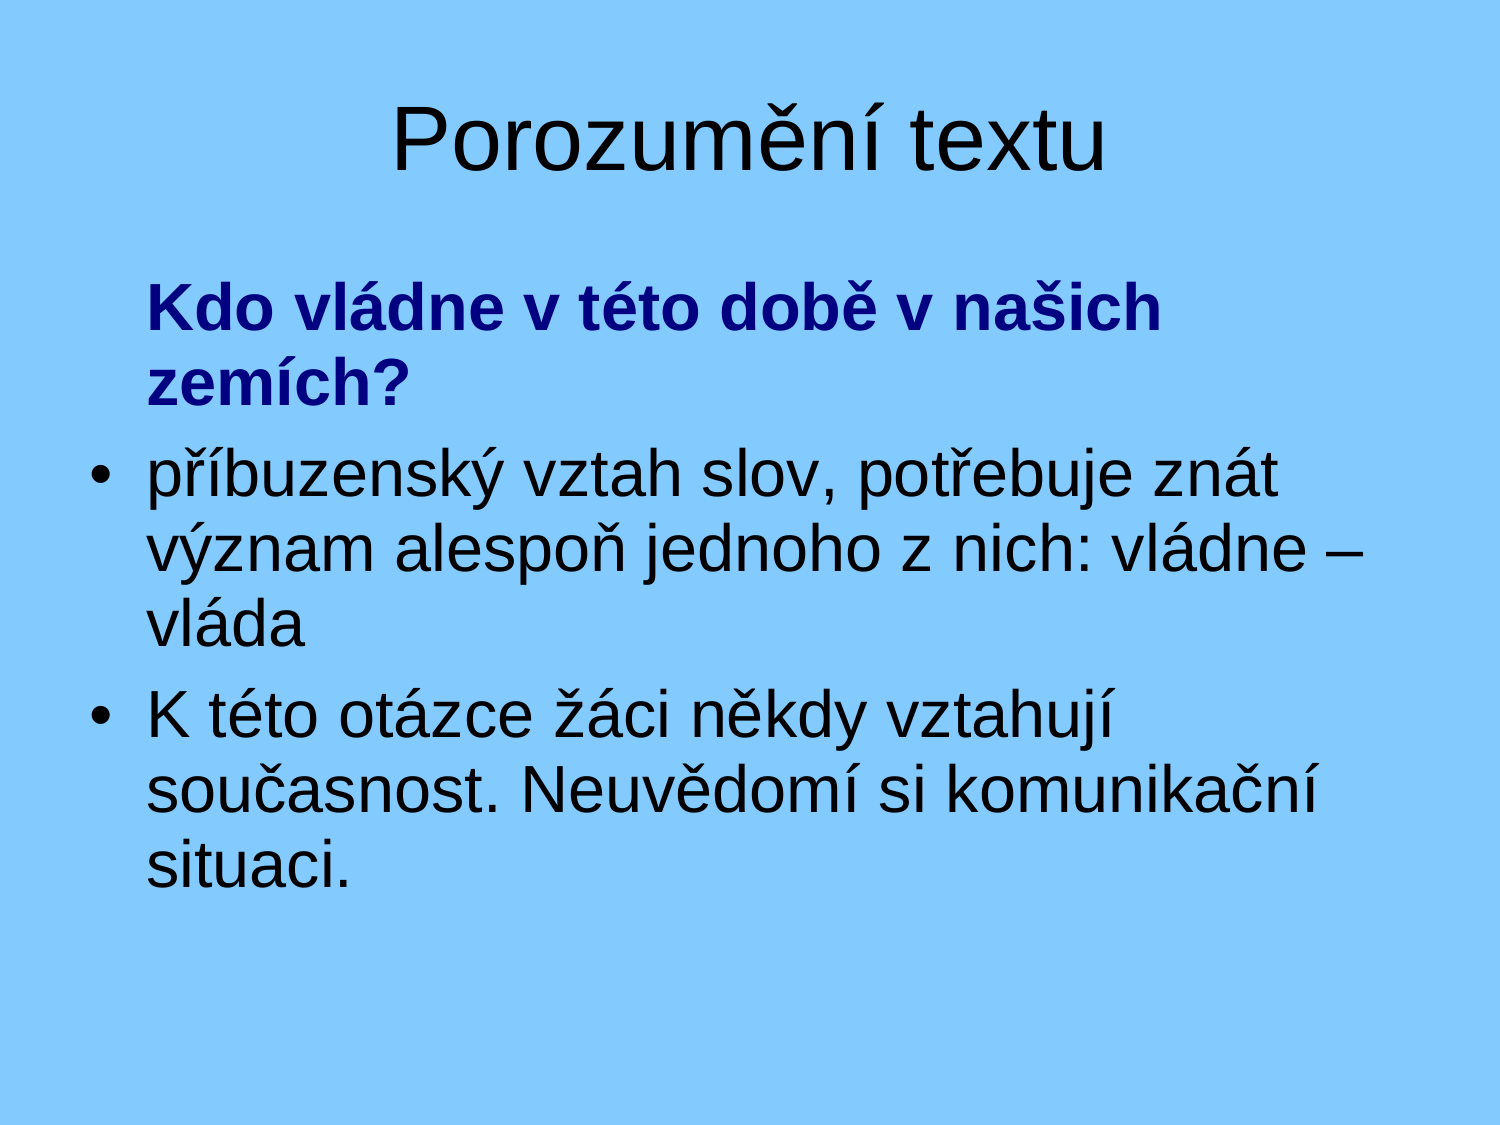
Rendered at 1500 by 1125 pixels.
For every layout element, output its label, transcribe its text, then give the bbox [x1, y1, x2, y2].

title Porozumění textu [75, 21, 1426, 257]
list Kdo vládne v této době v našich zemích? příbuzenský vztah slov, potřebuje znát význam alespoň jednoho z nich: vládne – vláda K této otázce žáci někdy vztahují současnost. Neuvědomí si komunikační situaci. [75, 262, 1426, 1006]
